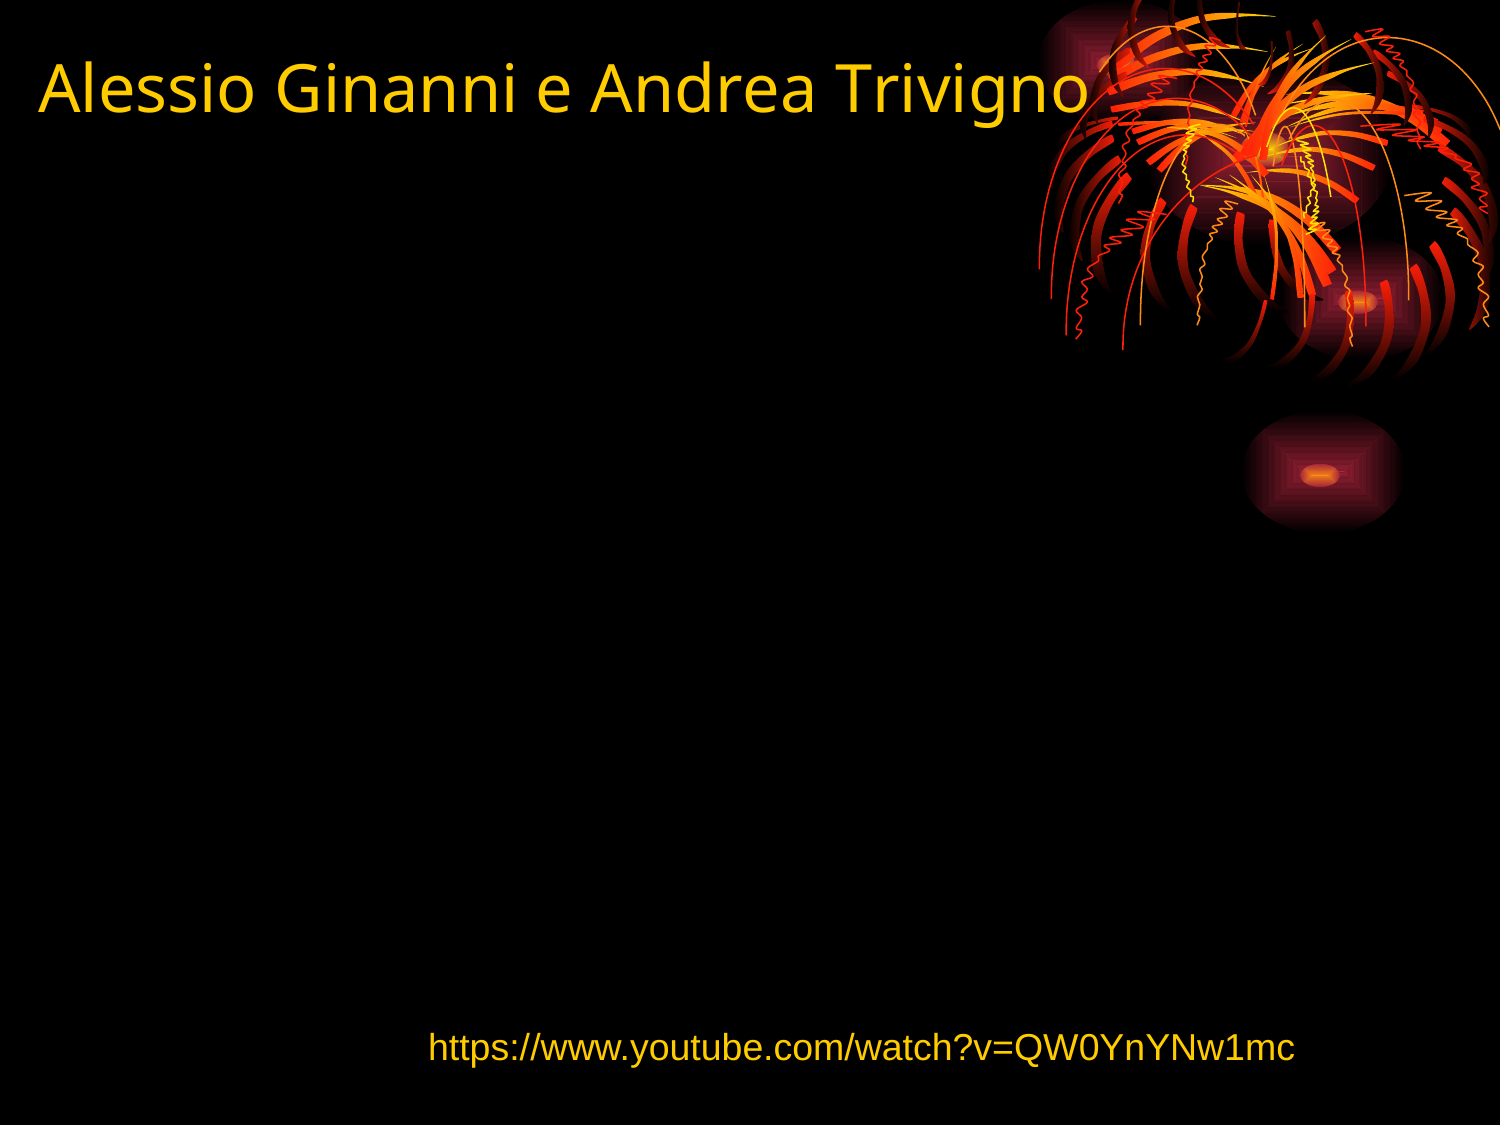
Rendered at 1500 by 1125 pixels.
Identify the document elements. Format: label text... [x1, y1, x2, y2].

text_box https://www.youtube.com/watch?v=QW0YnYNw1mc [413, 1015, 1500, 1087]
text_box Alessio Ginanni e Andrea Trivigno [23, 38, 1477, 928]
